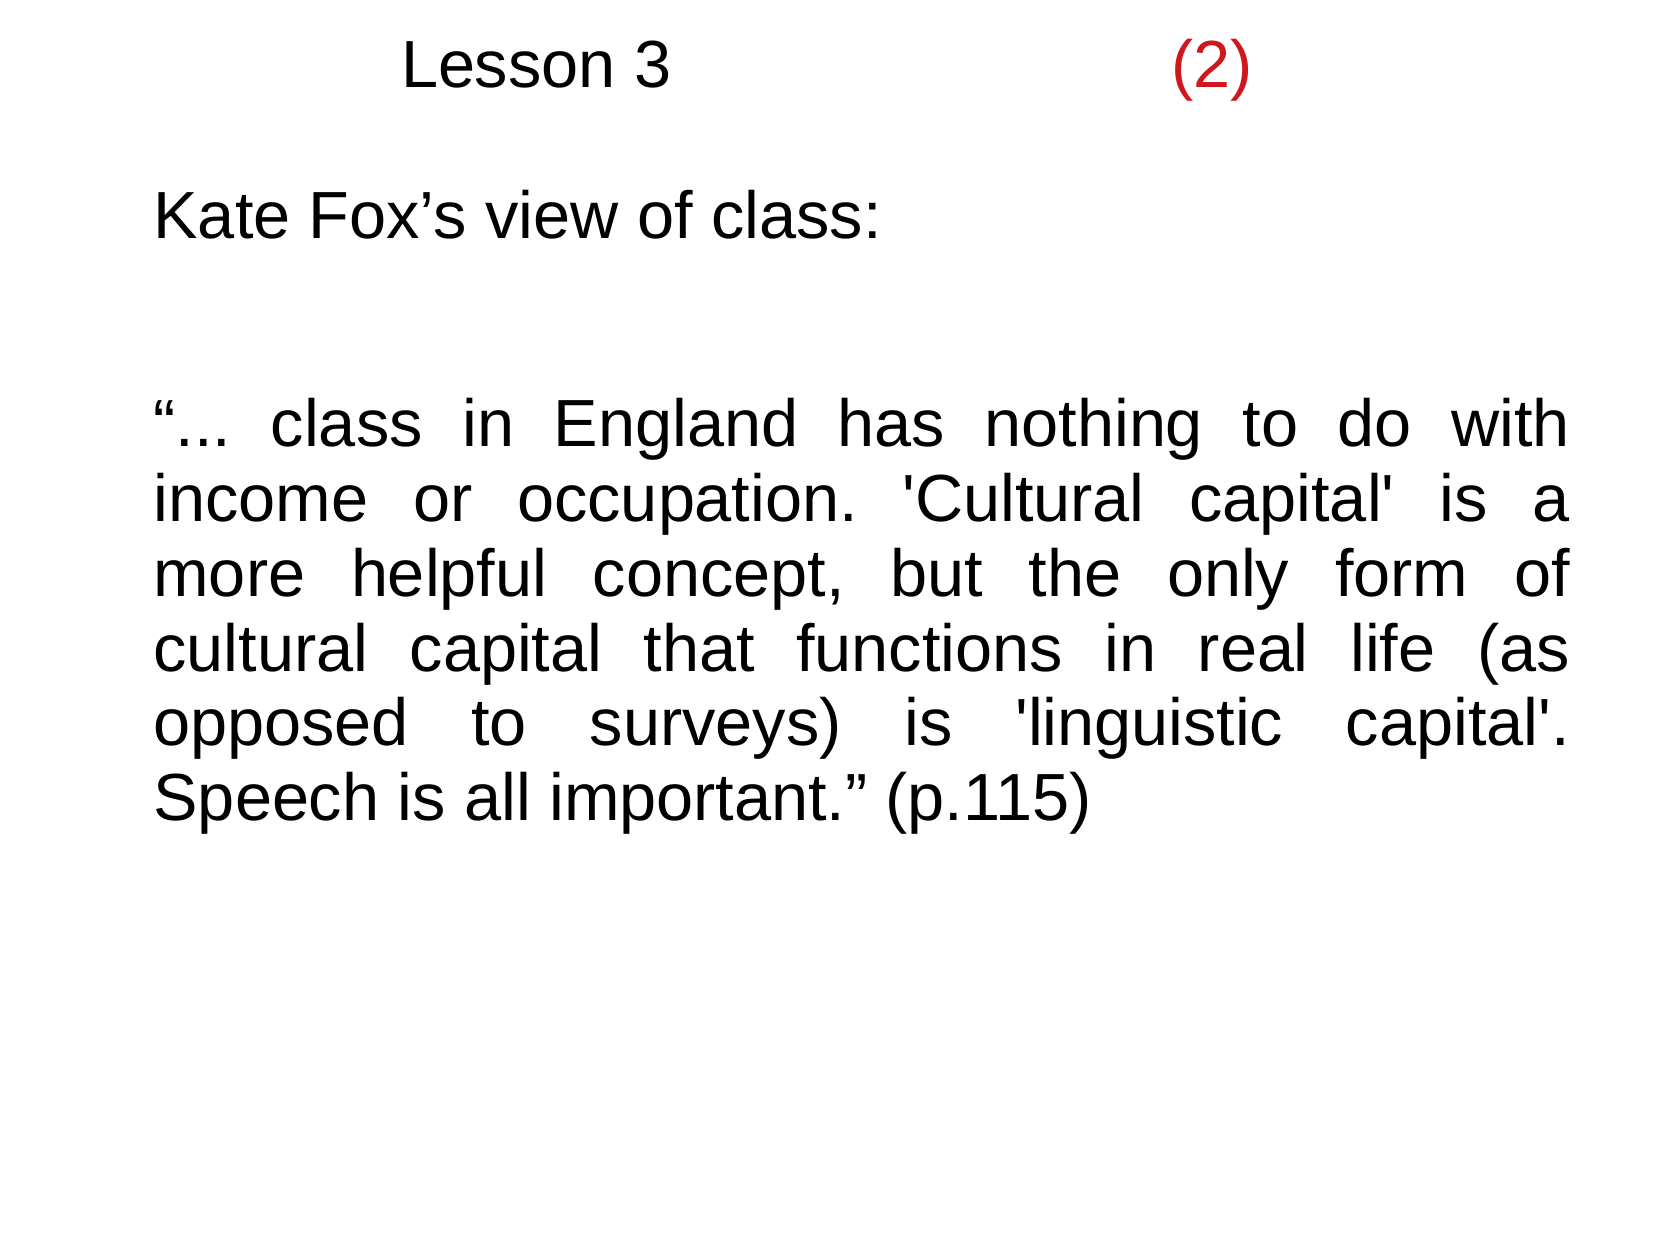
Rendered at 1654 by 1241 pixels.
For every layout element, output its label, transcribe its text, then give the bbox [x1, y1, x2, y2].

title Lesson 3 (2) [82, 26, 1571, 104]
list Kate Fox’s view of class: “... class in England has nothing to do with income or occupation. 'Cultural capital' is a more helpful concept, but the only form of cultural capital that functions in real life (as opposed to surveys) is 'linguistic capital'. Speech is all important.” (p.115) [82, 177, 1571, 1147]
